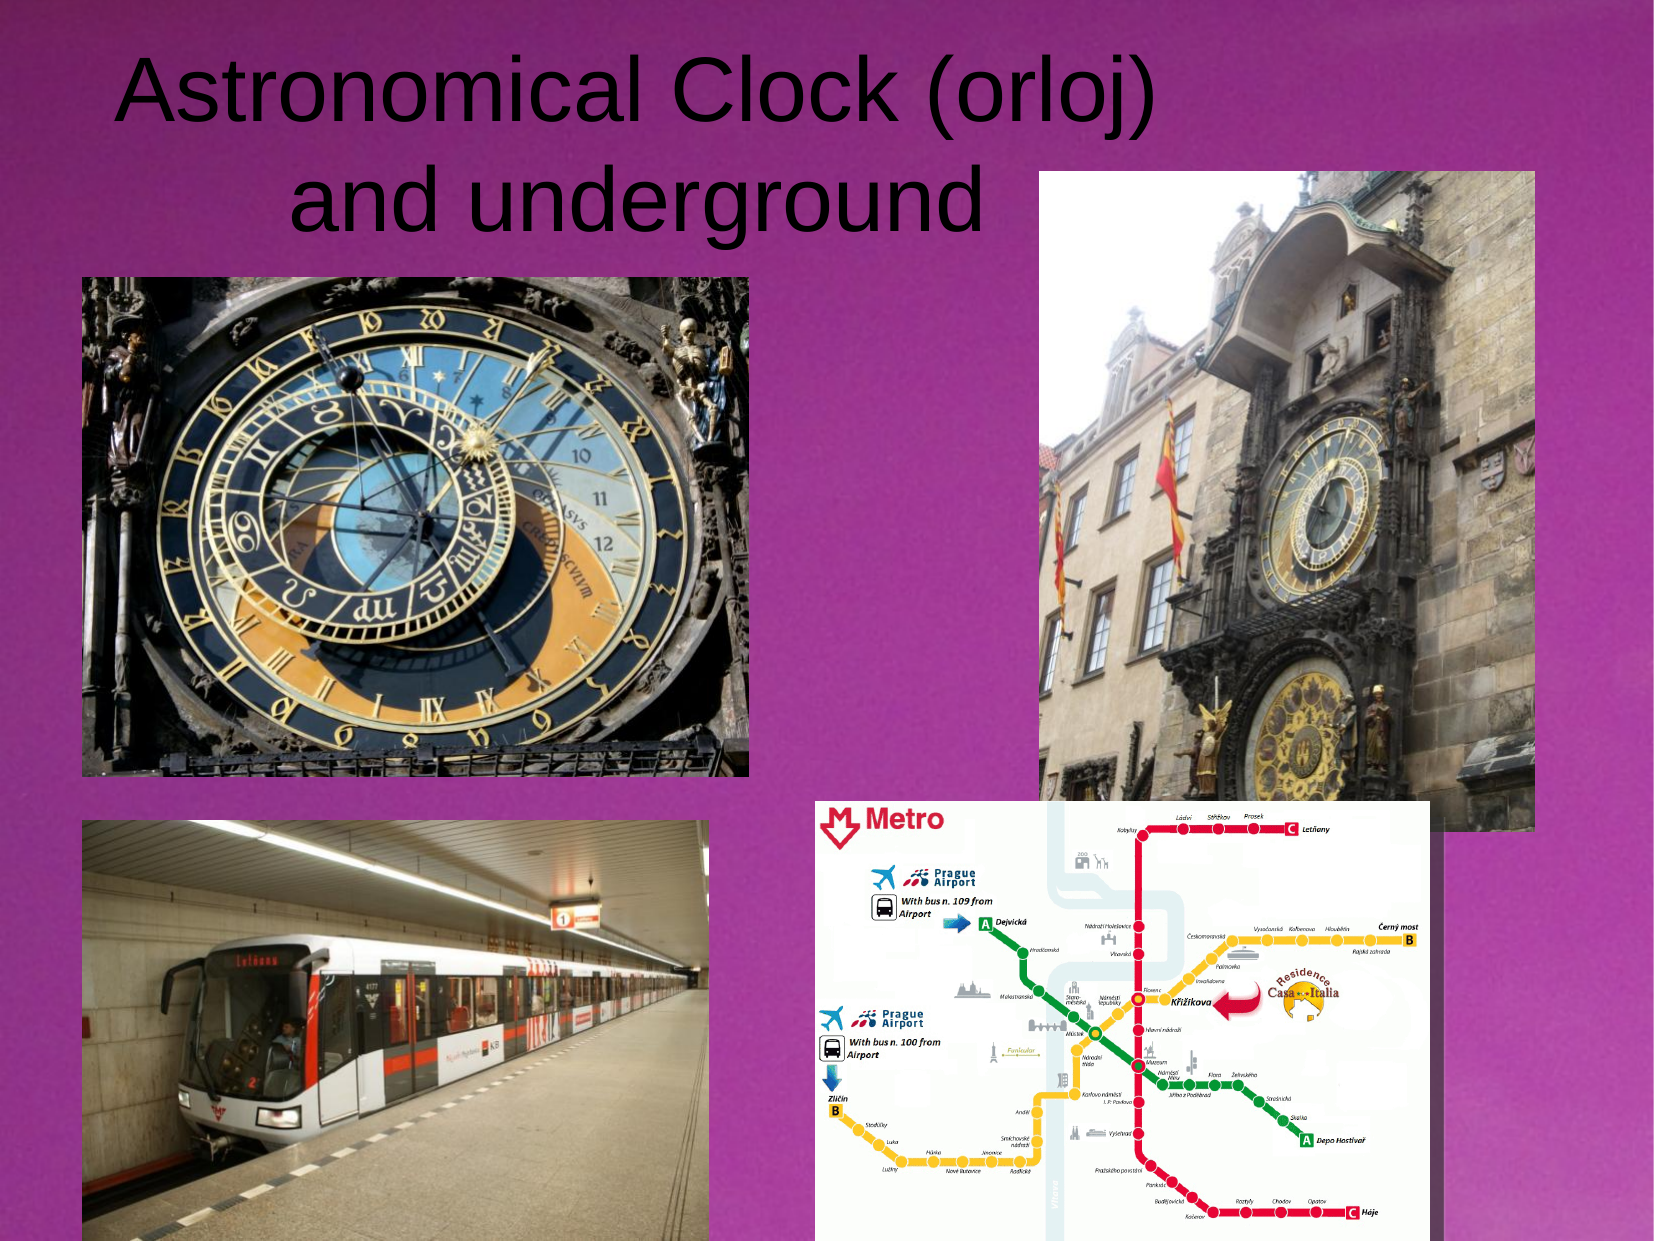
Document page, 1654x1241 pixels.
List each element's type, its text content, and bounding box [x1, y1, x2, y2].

title Astronomical Clock (orloj) and underground [11, 29, 1264, 237]
picture [0, 0, 1654, 1241]
